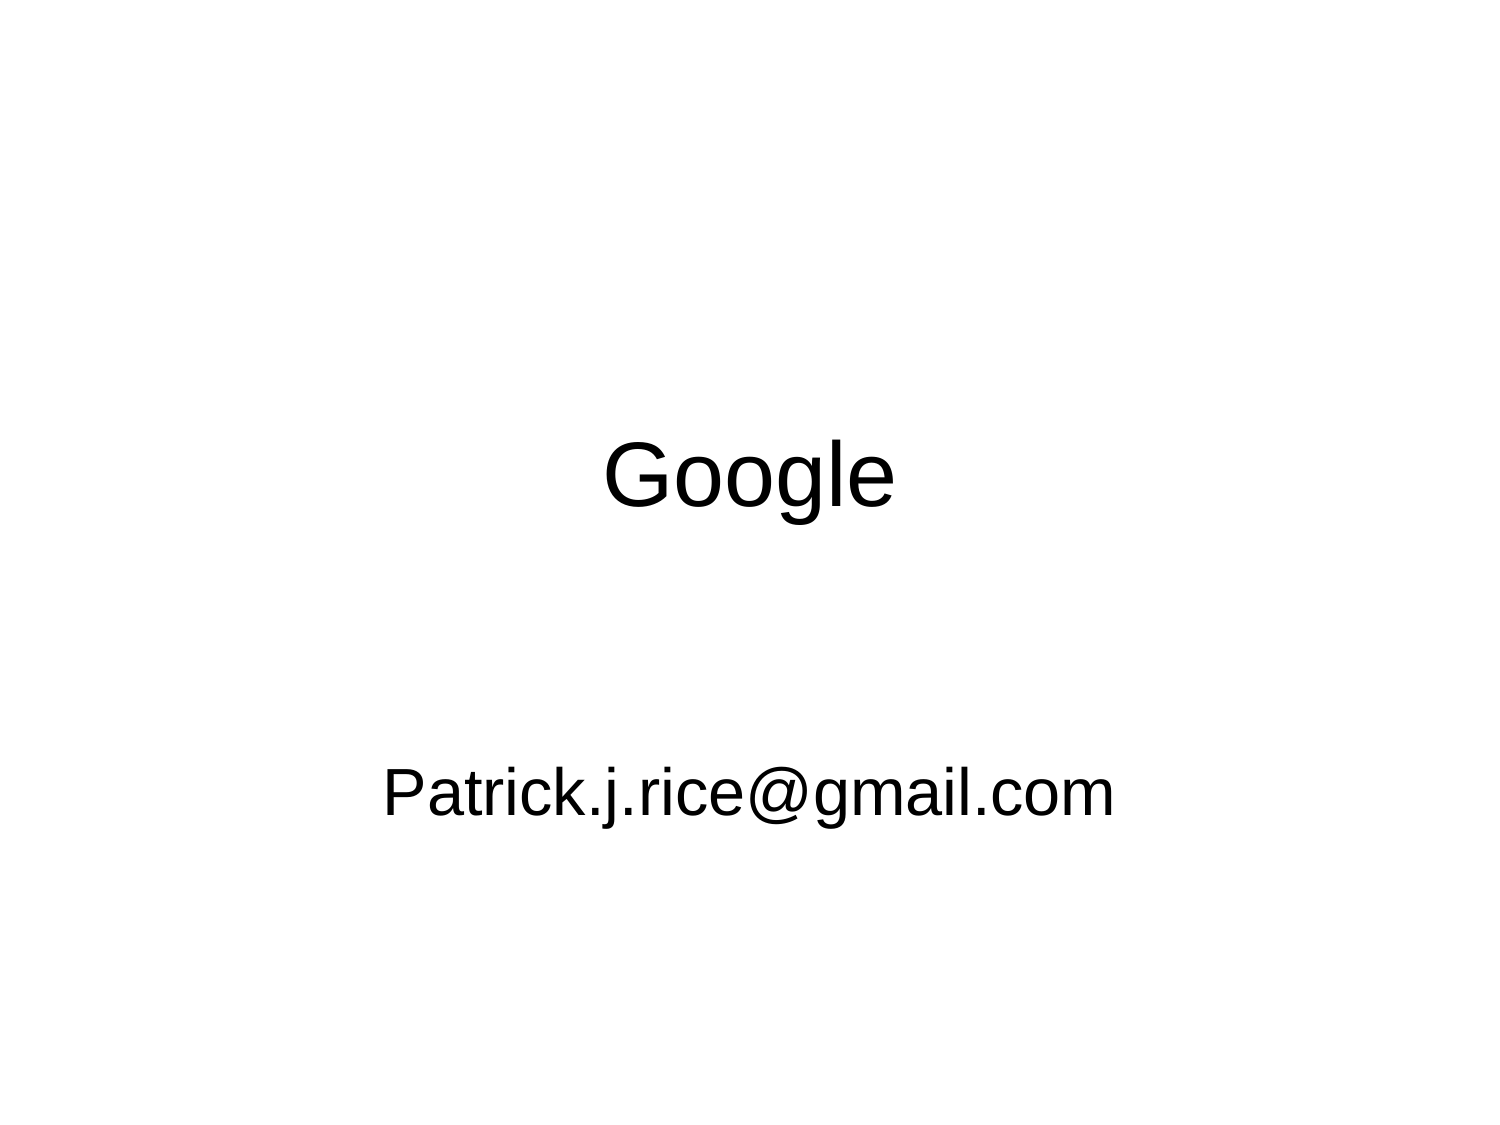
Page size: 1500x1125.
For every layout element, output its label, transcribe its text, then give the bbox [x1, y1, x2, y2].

title Google [112, 349, 1388, 591]
subtitle Patrick.j.rice@gmail.com [225, 644, 1276, 933]
